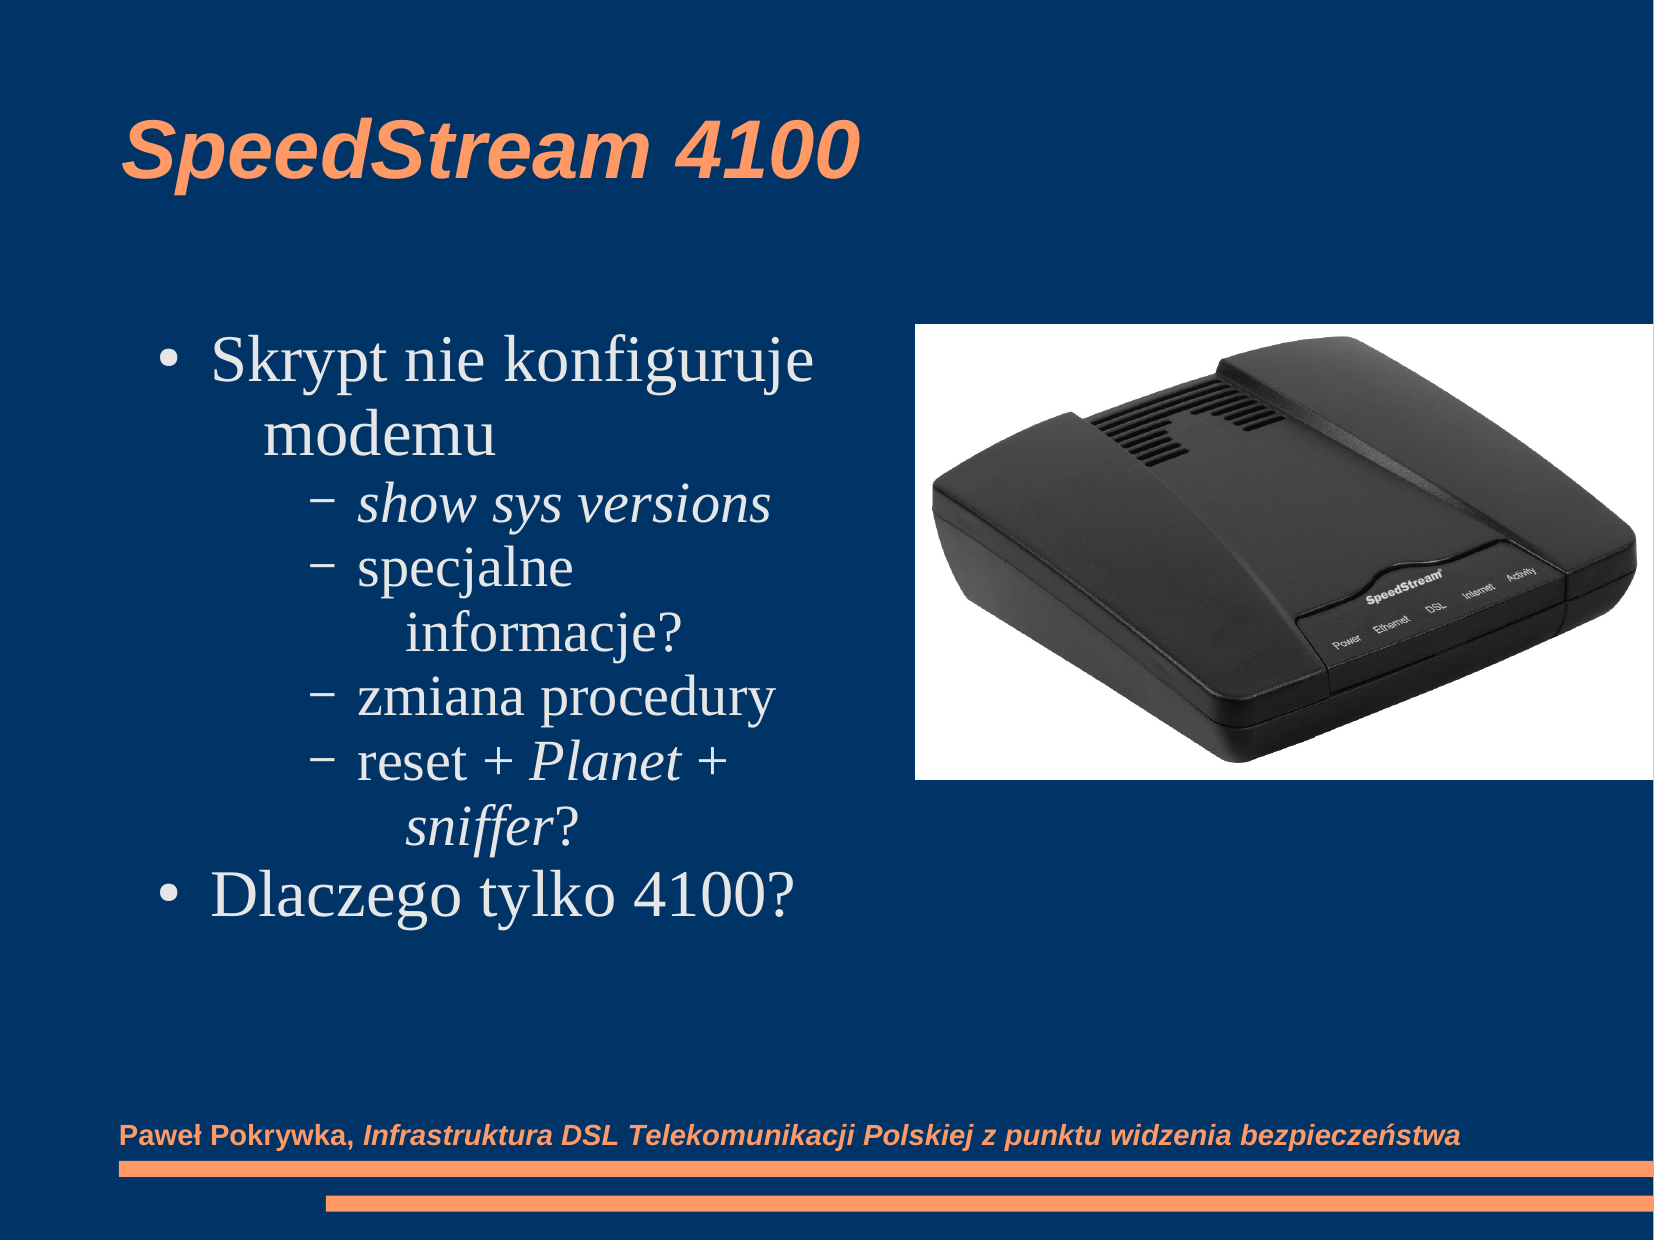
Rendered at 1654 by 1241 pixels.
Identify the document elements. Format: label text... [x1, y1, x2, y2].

title SpeedStream 4100 [121, 46, 1534, 254]
text_box Paweł Pokrywka, Infrastruktura DSL Telekomunikacji Polskiej z punktu widzenia bezpieczeństwa [104, 1111, 1623, 1160]
picture [915, 324, 1654, 780]
list Skrypt nie konfiguruje modemu show sys versions specjalne informacje? zmiana procedury reset + Planet + sniffer? Dlaczego tylko 4100? [121, 322, 824, 1111]
